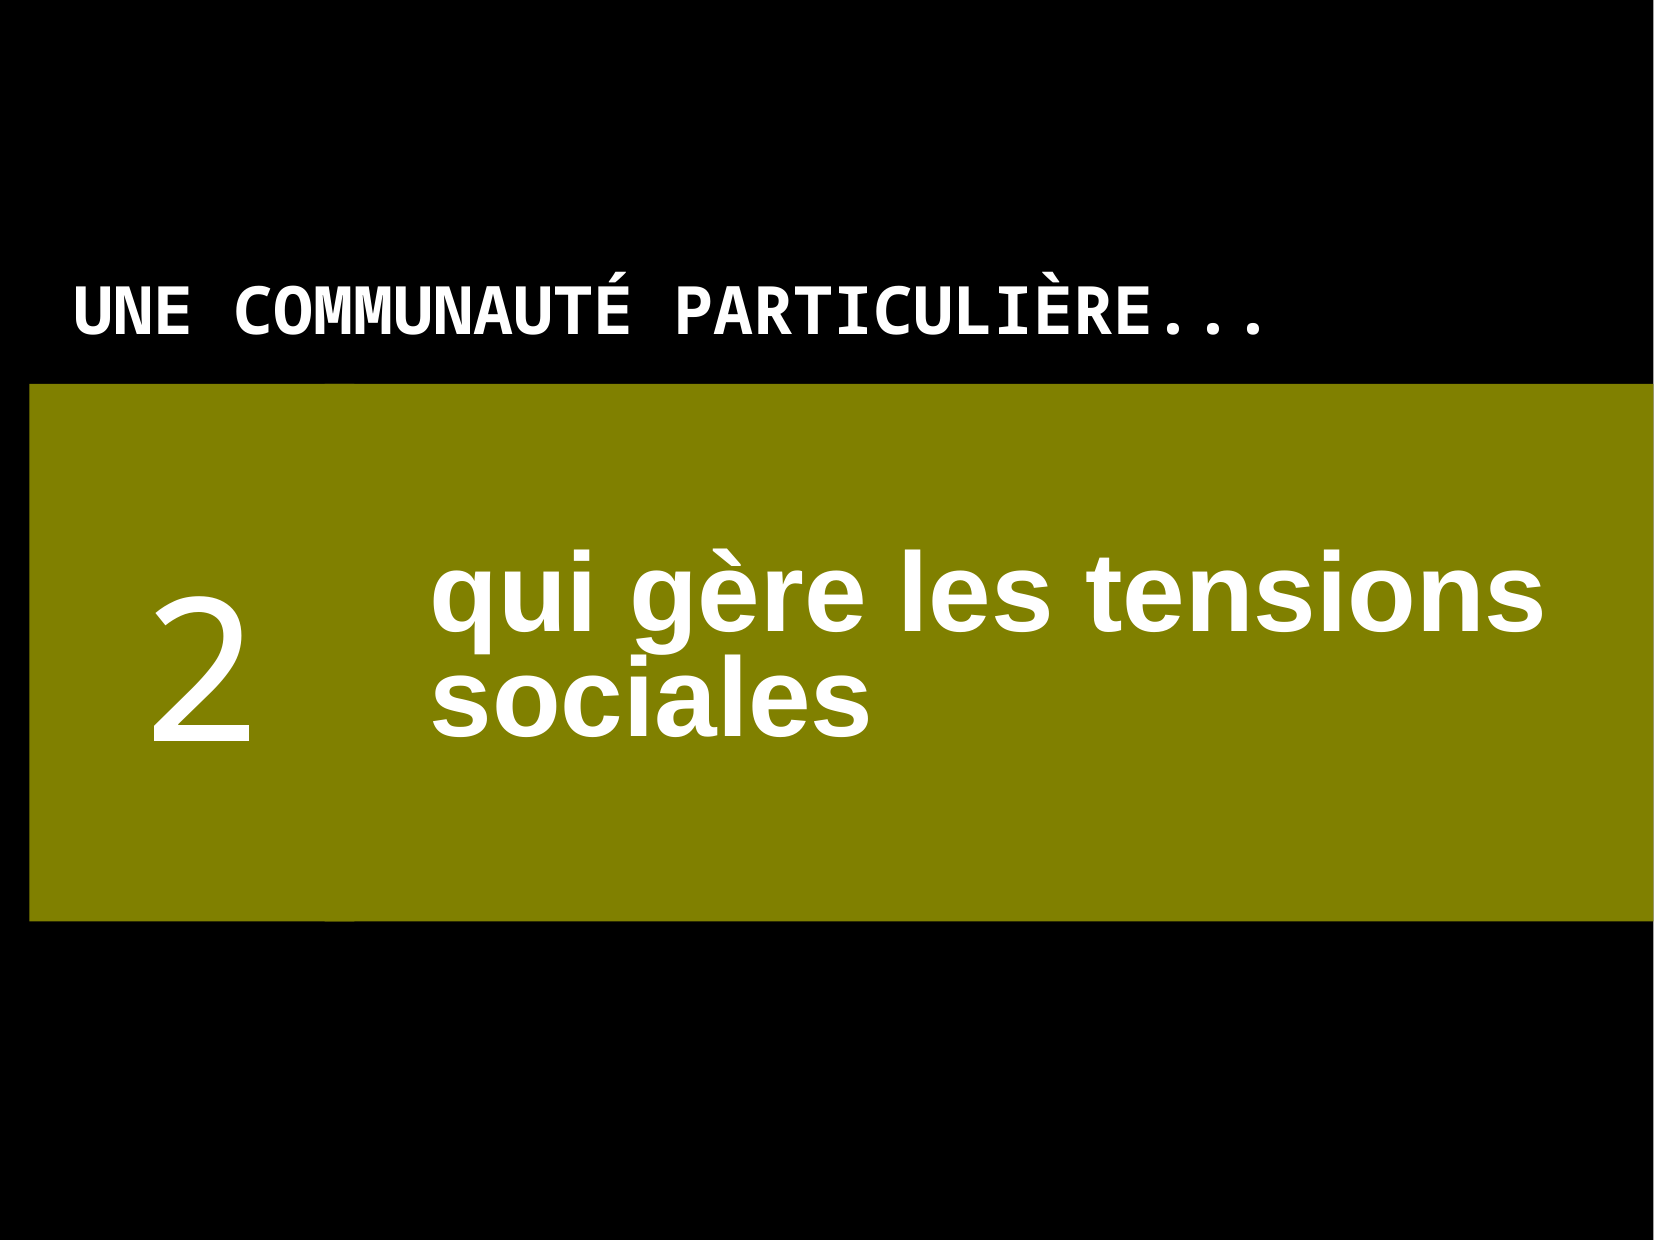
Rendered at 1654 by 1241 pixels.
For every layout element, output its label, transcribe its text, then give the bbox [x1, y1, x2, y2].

text_box qui gère les tensions sociales [324, 383, 1654, 922]
text_box [29, 383, 324, 922]
text_box 2 [126, 519, 266, 808]
text_box UNE COMMUNAUTÉ PARTICULIÈRE... [59, 265, 1644, 358]
